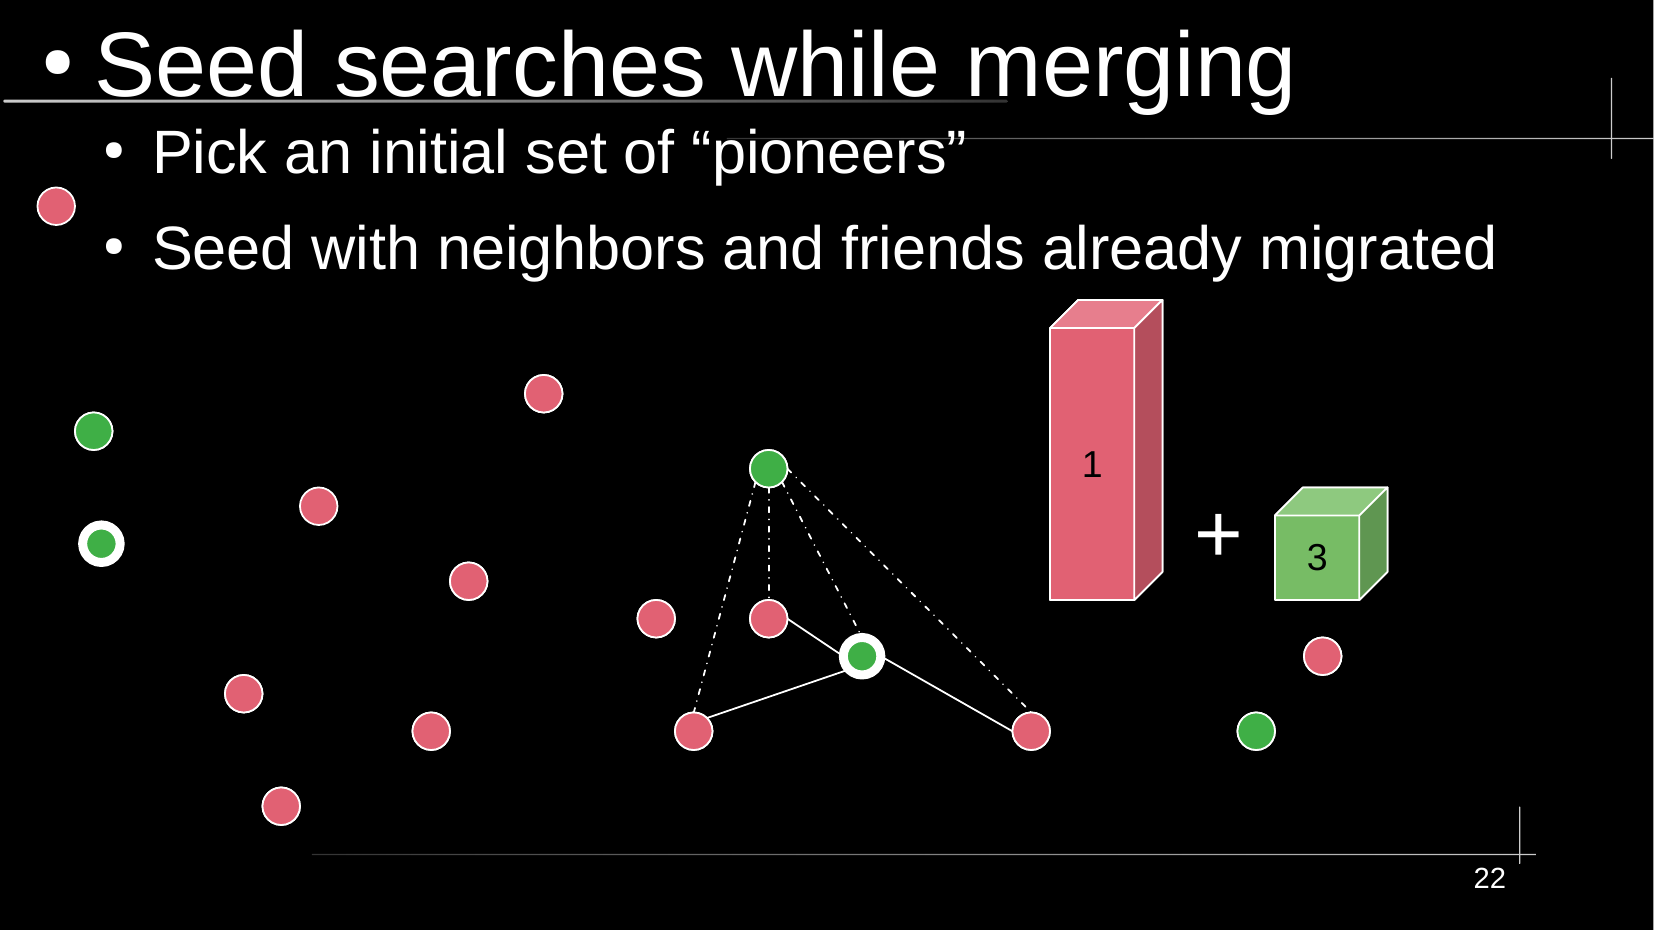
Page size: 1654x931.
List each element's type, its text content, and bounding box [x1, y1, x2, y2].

text_box [1303, 637, 1342, 676]
text_box [637, 599, 676, 638]
text_box [843, 637, 881, 676]
text_box [262, 787, 301, 826]
text_box + [1180, 479, 1232, 588]
text_box [224, 674, 263, 713]
text_box [412, 712, 451, 751]
text_box 3 [1274, 516, 1359, 601]
text_box 1 [1049, 329, 1134, 601]
text_box [37, 187, 76, 226]
text_box [74, 412, 113, 451]
text_box [674, 712, 713, 751]
text_box [299, 487, 338, 526]
text_box [1237, 712, 1276, 751]
text_box [82, 524, 121, 563]
text_box [749, 449, 788, 488]
text_box [749, 599, 788, 638]
title Seed searches while merging [23, 11, 1589, 119]
text_box [449, 562, 488, 601]
text_box [1012, 712, 1051, 751]
list Pick an initial set of “pioneers” Seed with neighbors and friends already migrated [86, 118, 1576, 338]
text_box [524, 374, 563, 413]
